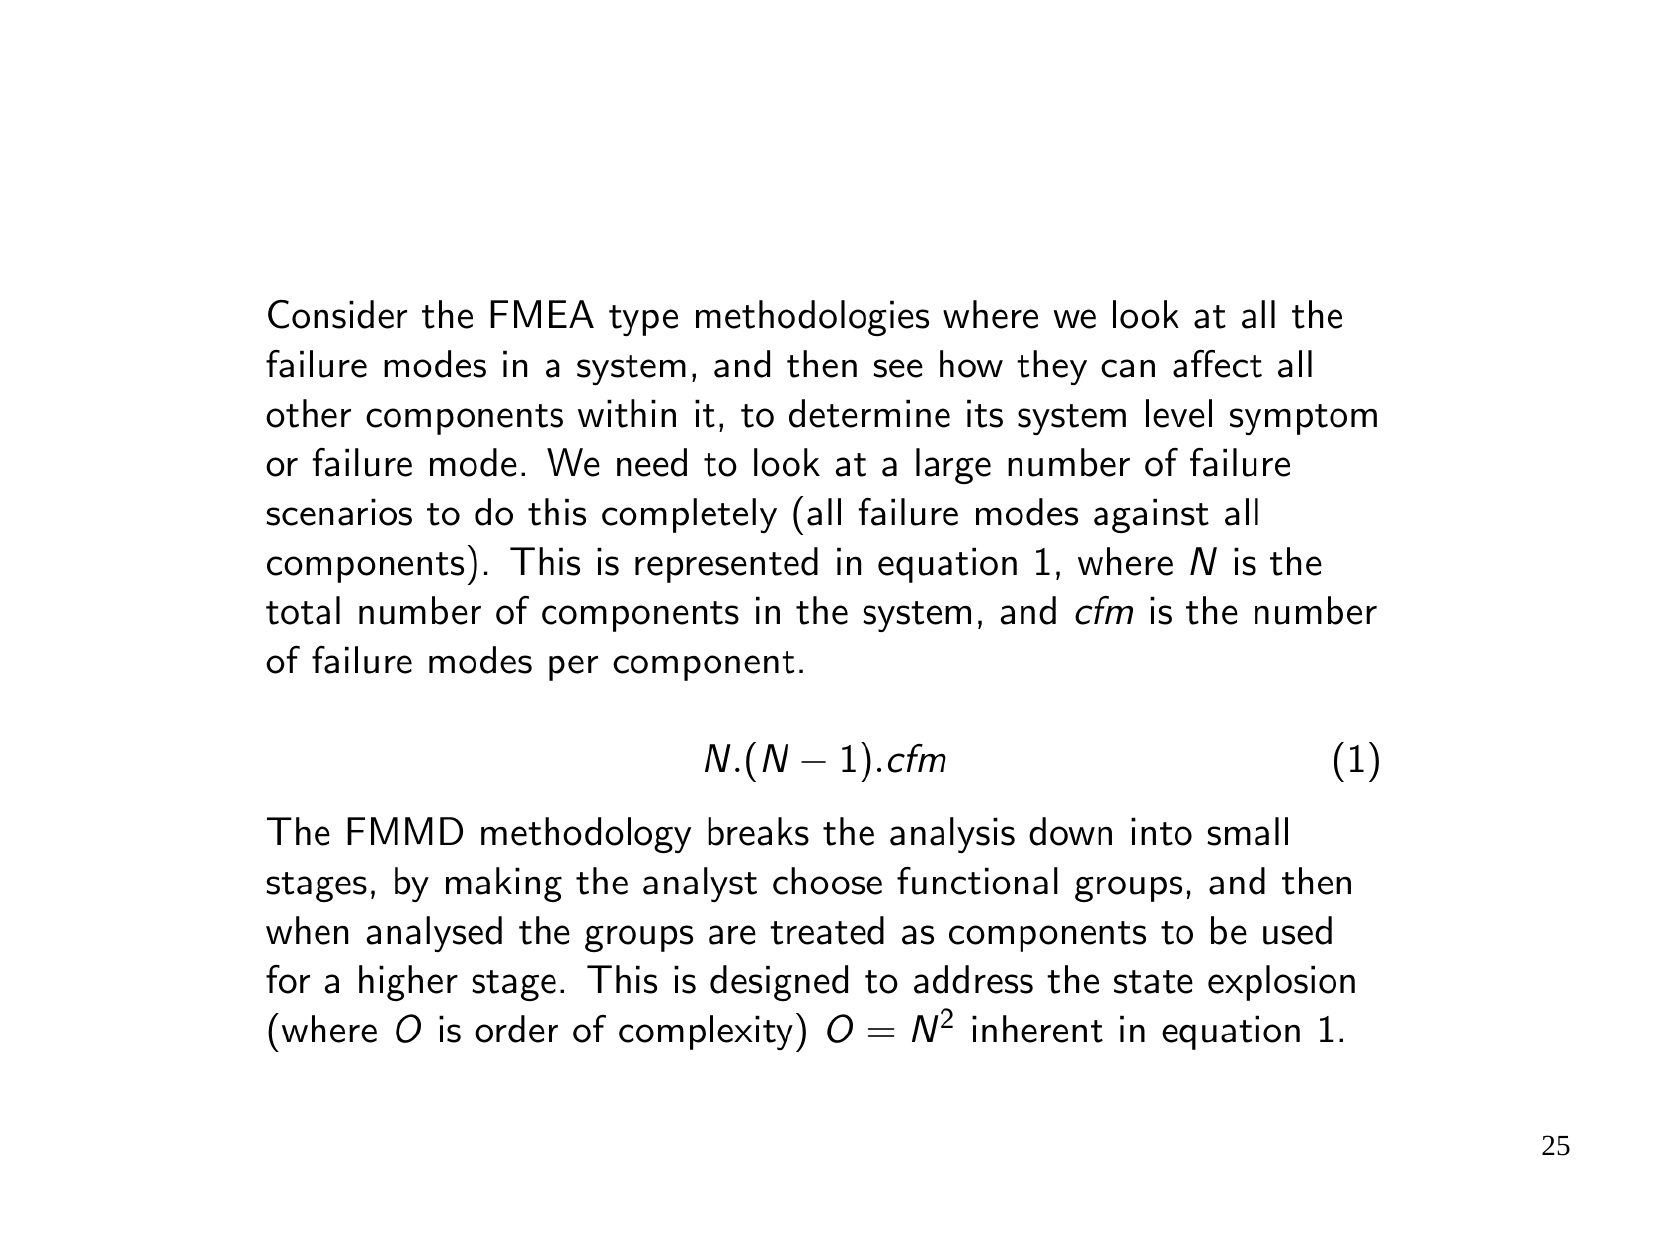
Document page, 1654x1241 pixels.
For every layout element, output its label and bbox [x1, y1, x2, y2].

picture [241, 290, 1412, 1109]
